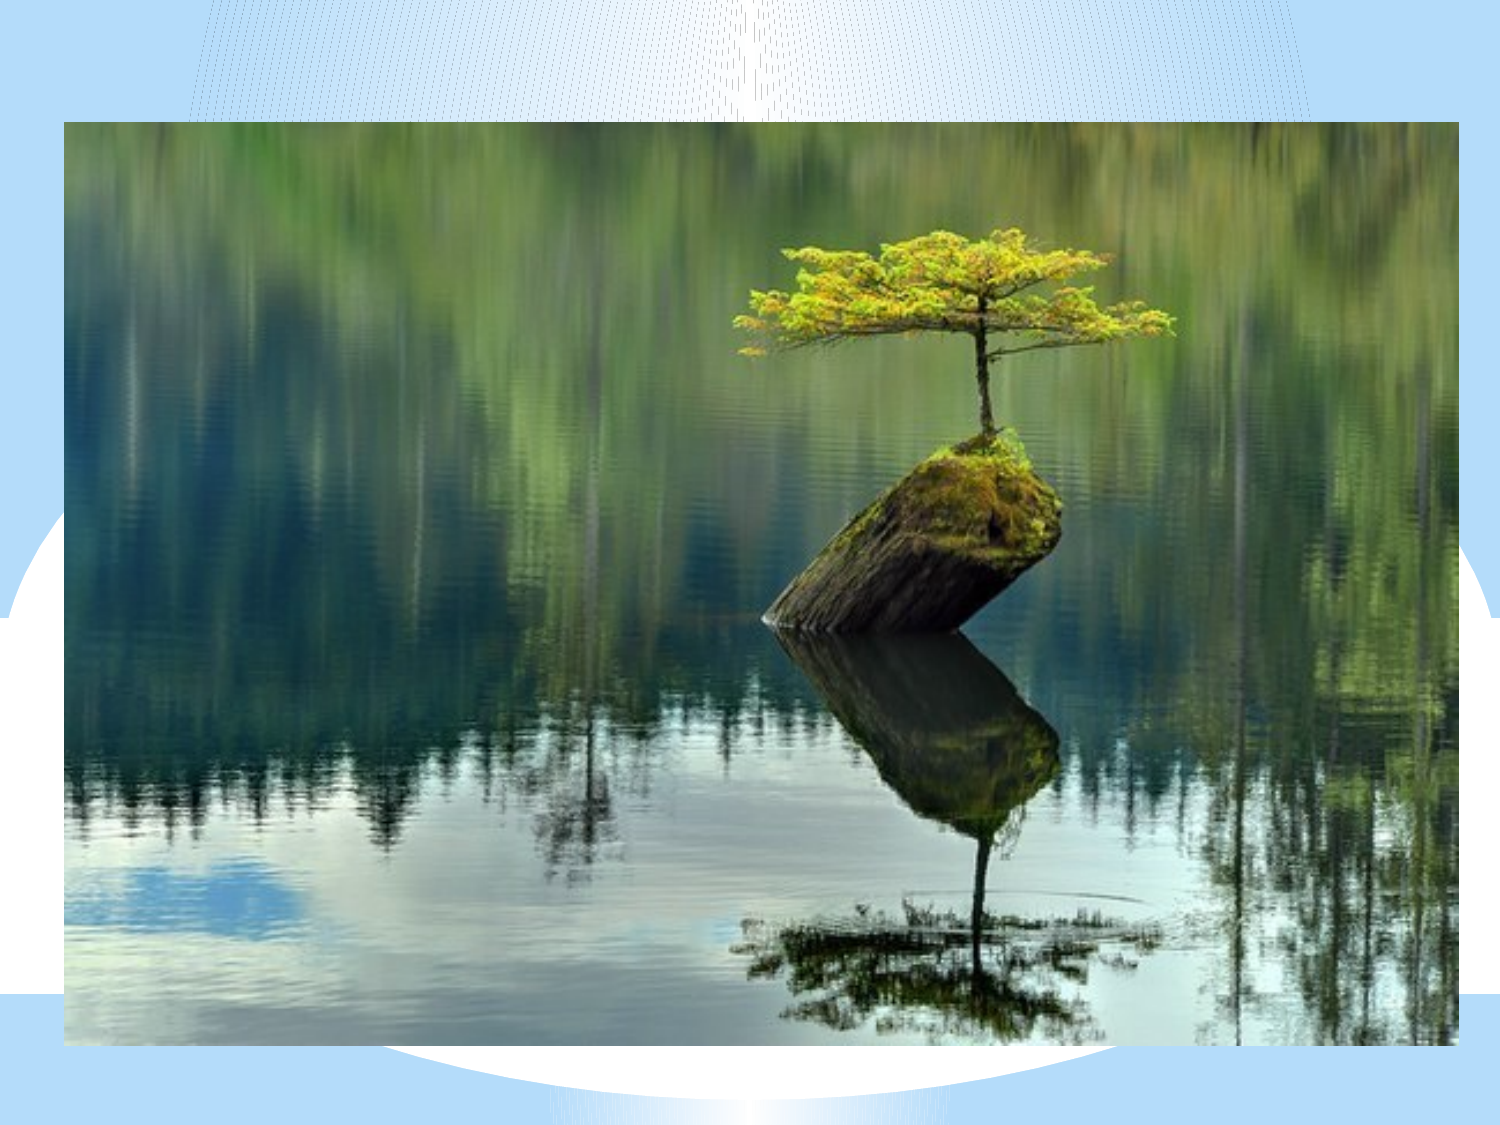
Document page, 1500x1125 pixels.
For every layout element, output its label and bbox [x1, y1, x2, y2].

picture [64, 122, 1459, 1046]
